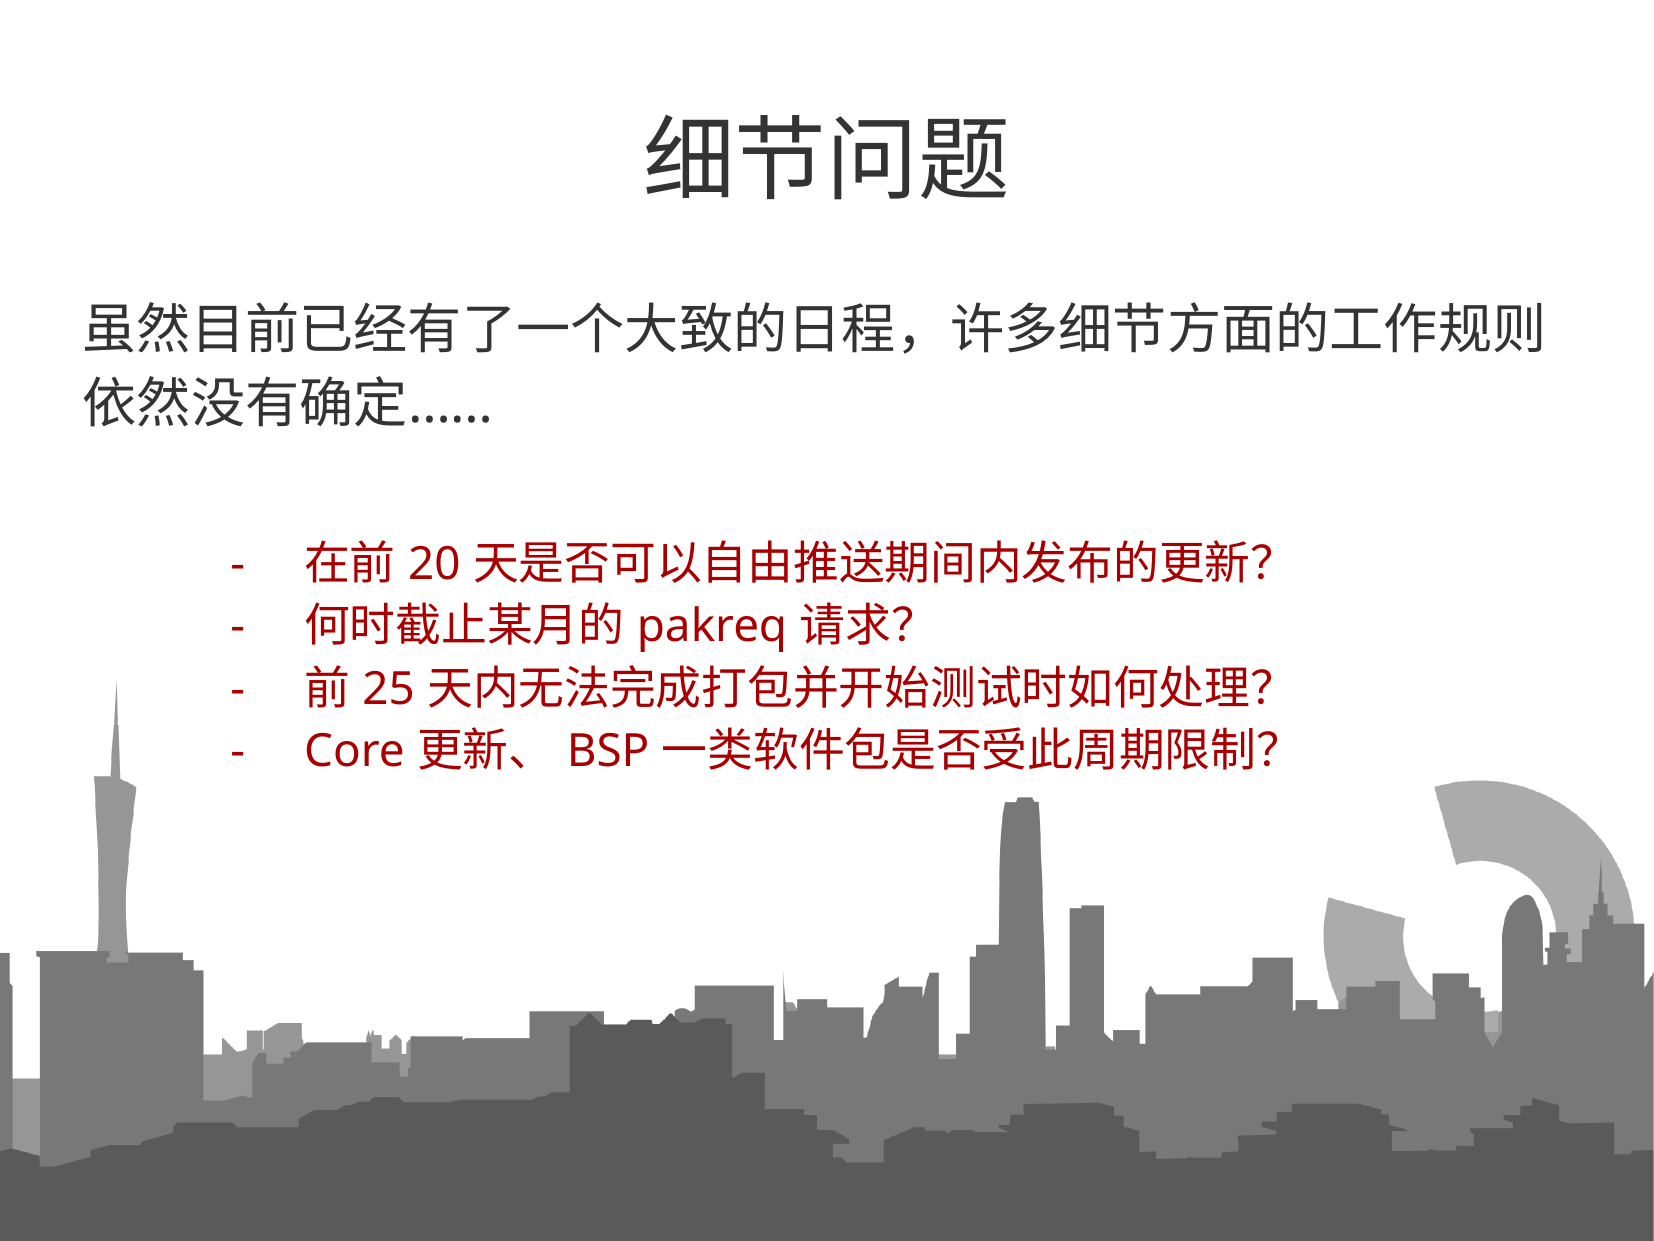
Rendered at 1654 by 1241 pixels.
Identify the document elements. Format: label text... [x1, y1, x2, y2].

list 虽然目前已经有了一个大致的日程，许多细节方面的工作规则依然没有确定…… - 在前20天是否可以自由推送期间内发布的更新？ - 何时截止某月的pakreq请求？ - 前25天内无法完成打包并开始测试时如何处理？ - Core更新、BSP一类软件包是否受此周期限制？ [82, 290, 1571, 1010]
picture [0, 0, 1654, 1241]
title 细节问题 [82, 49, 1571, 257]
